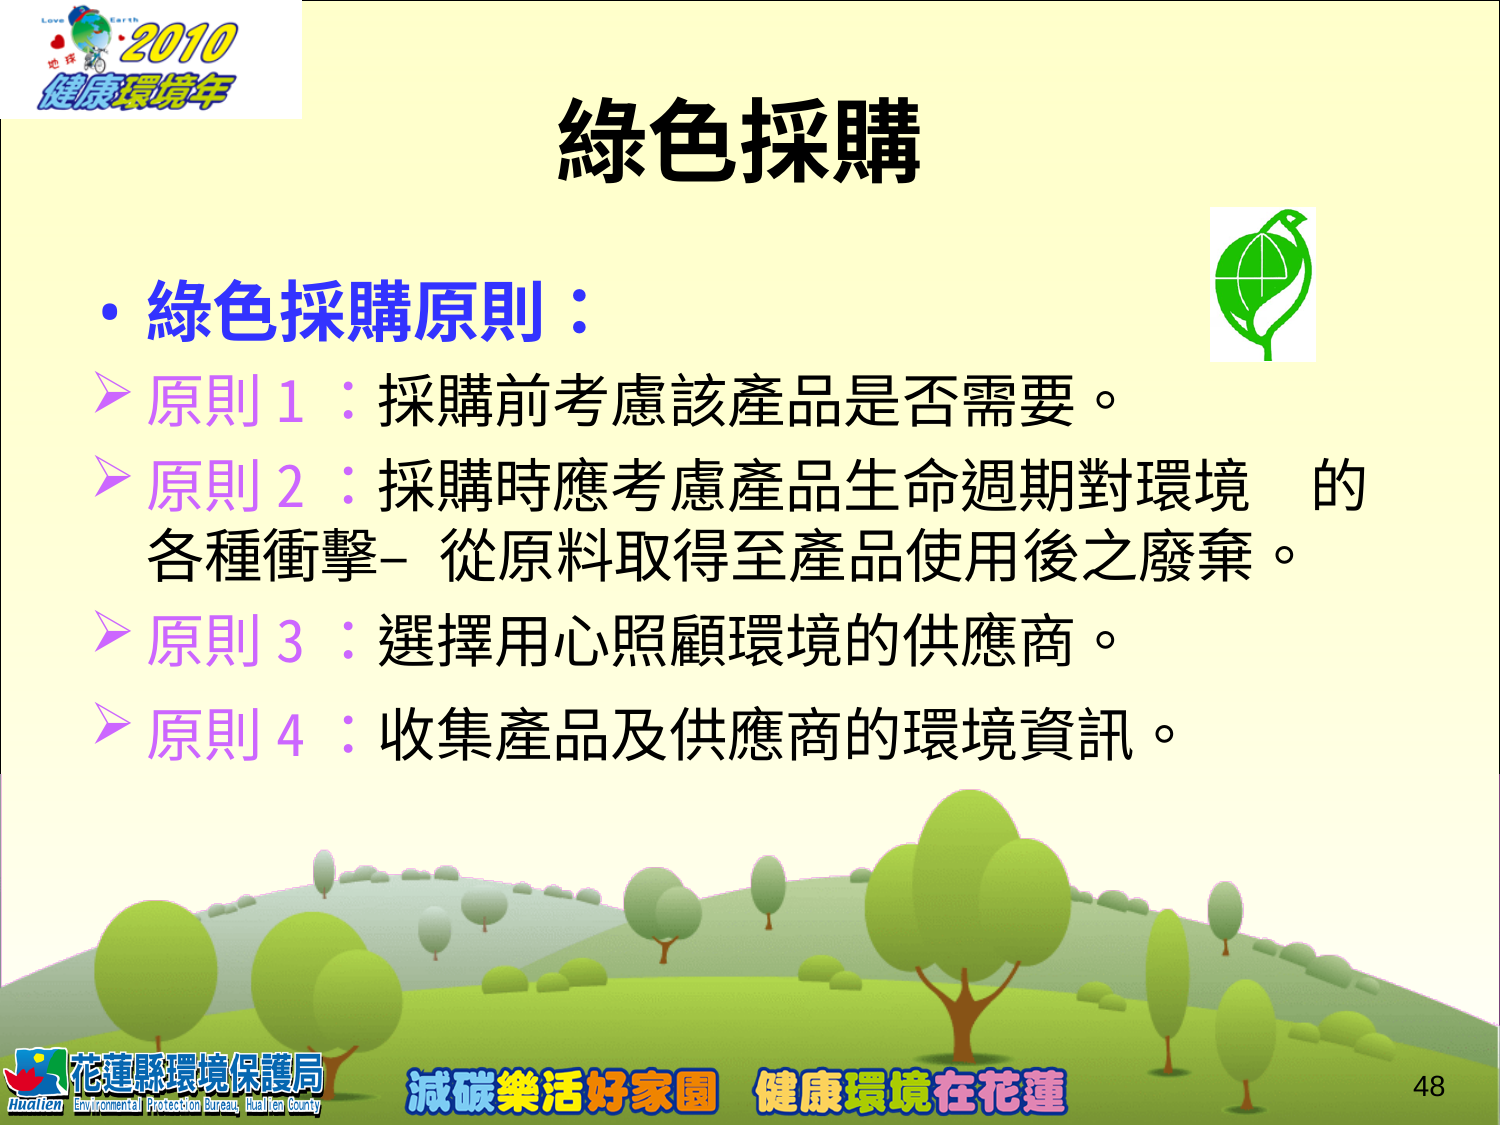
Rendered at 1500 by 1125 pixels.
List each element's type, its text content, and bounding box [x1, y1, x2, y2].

picture [0, 0, 302, 119]
picture [0, 774, 1500, 1125]
picture [1210, 207, 1316, 362]
title 綠色採購 [75, 45, 1426, 233]
list 綠色採購原則： 原則1：採購前考慮該產品是否需要。 原則2：採購時應考慮產品生命週期對環境 的各種衝擊– 從原料取得至產品使用後之廢棄。 原則3：選擇用心照顧環境的供應商。 原則4：收集產品及供應商的環境資訊。 [75, 262, 1426, 1005]
